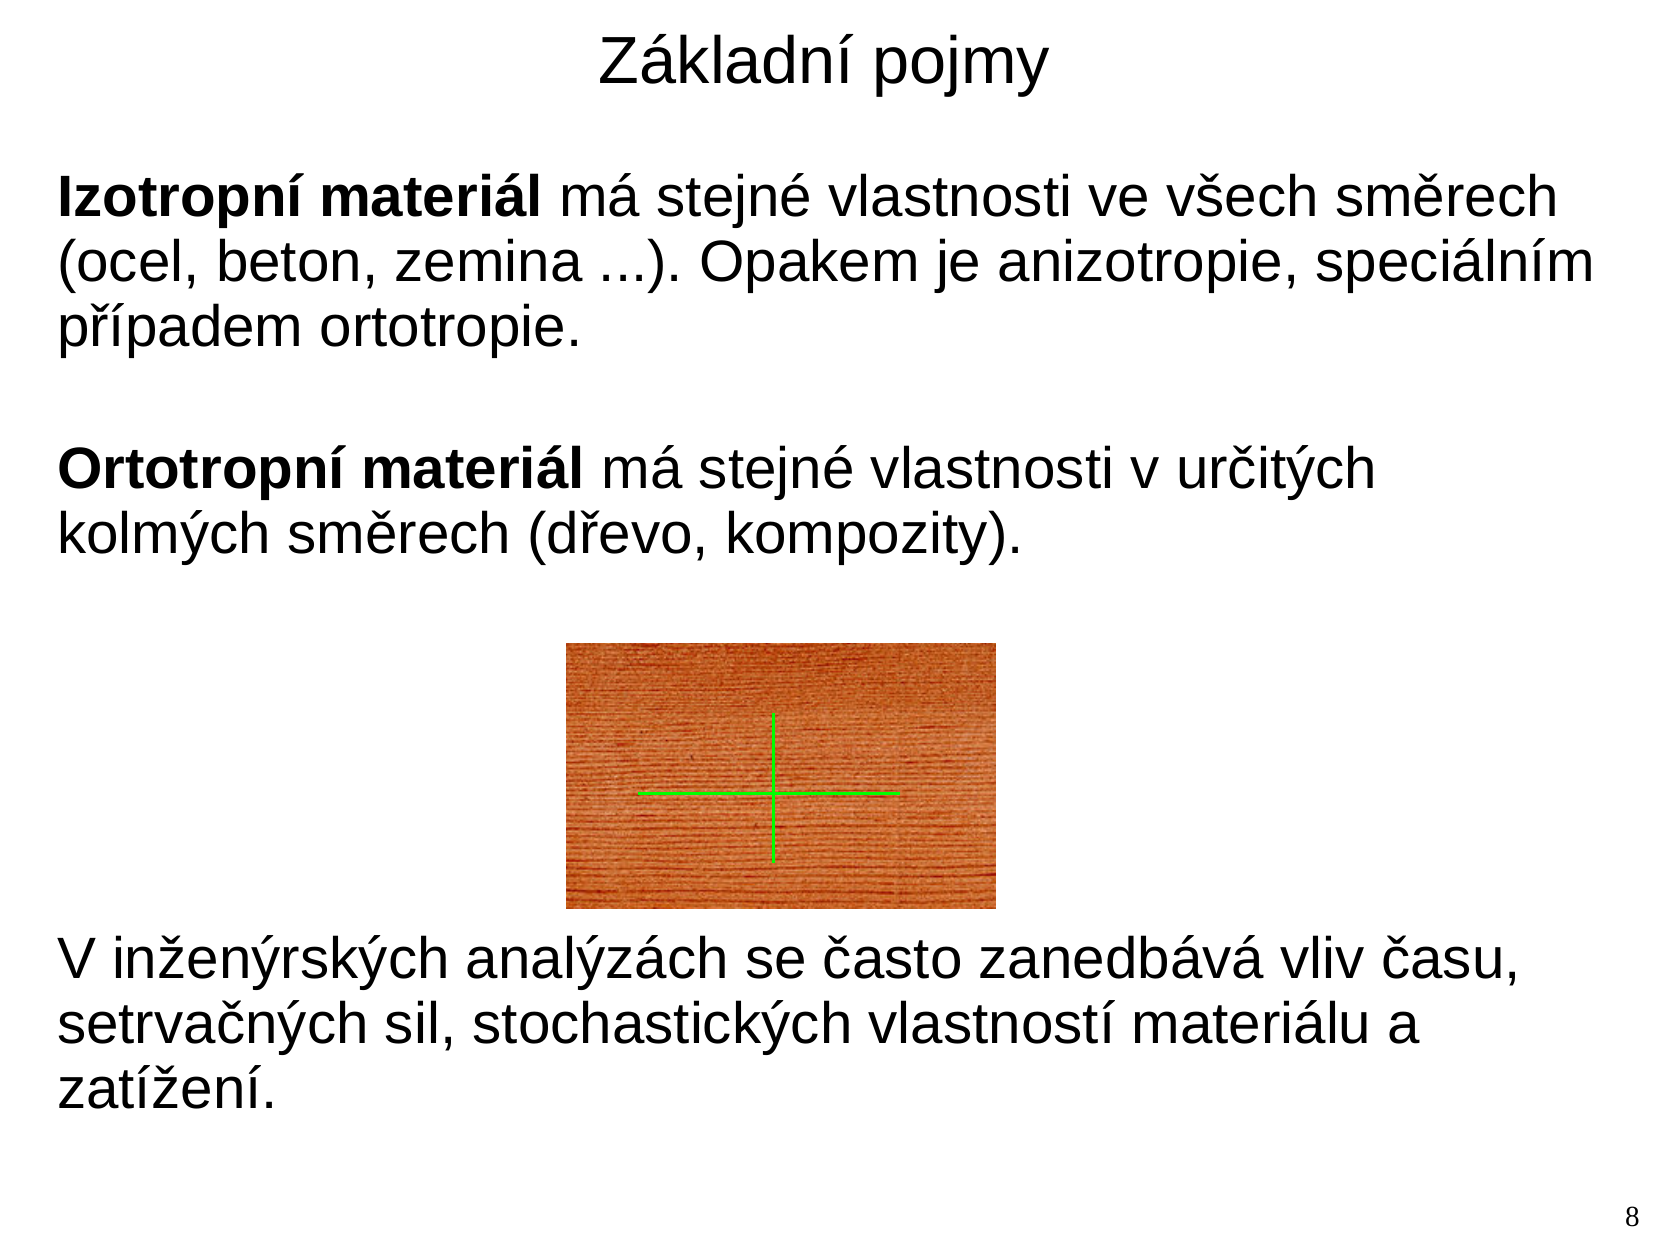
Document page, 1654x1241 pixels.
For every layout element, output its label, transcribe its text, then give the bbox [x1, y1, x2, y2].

list Izotropní materiál má stejné vlastnosti ve všech směrech (ocel, beton, zemina ...). Opakem je anizotropie, speciálním případem ortotropie. Ortotropní materiál má stejné vlastnosti v určitých kolmých směrech (dřevo, kompozity). V inženýrských analýzách se často zanedbává vliv času, setrvačných sil, stochastických vlastností materiálu a zatížení. [57, 163, 1608, 1238]
picture [566, 643, 996, 909]
title Základní pojmy [37, 8, 1613, 113]
